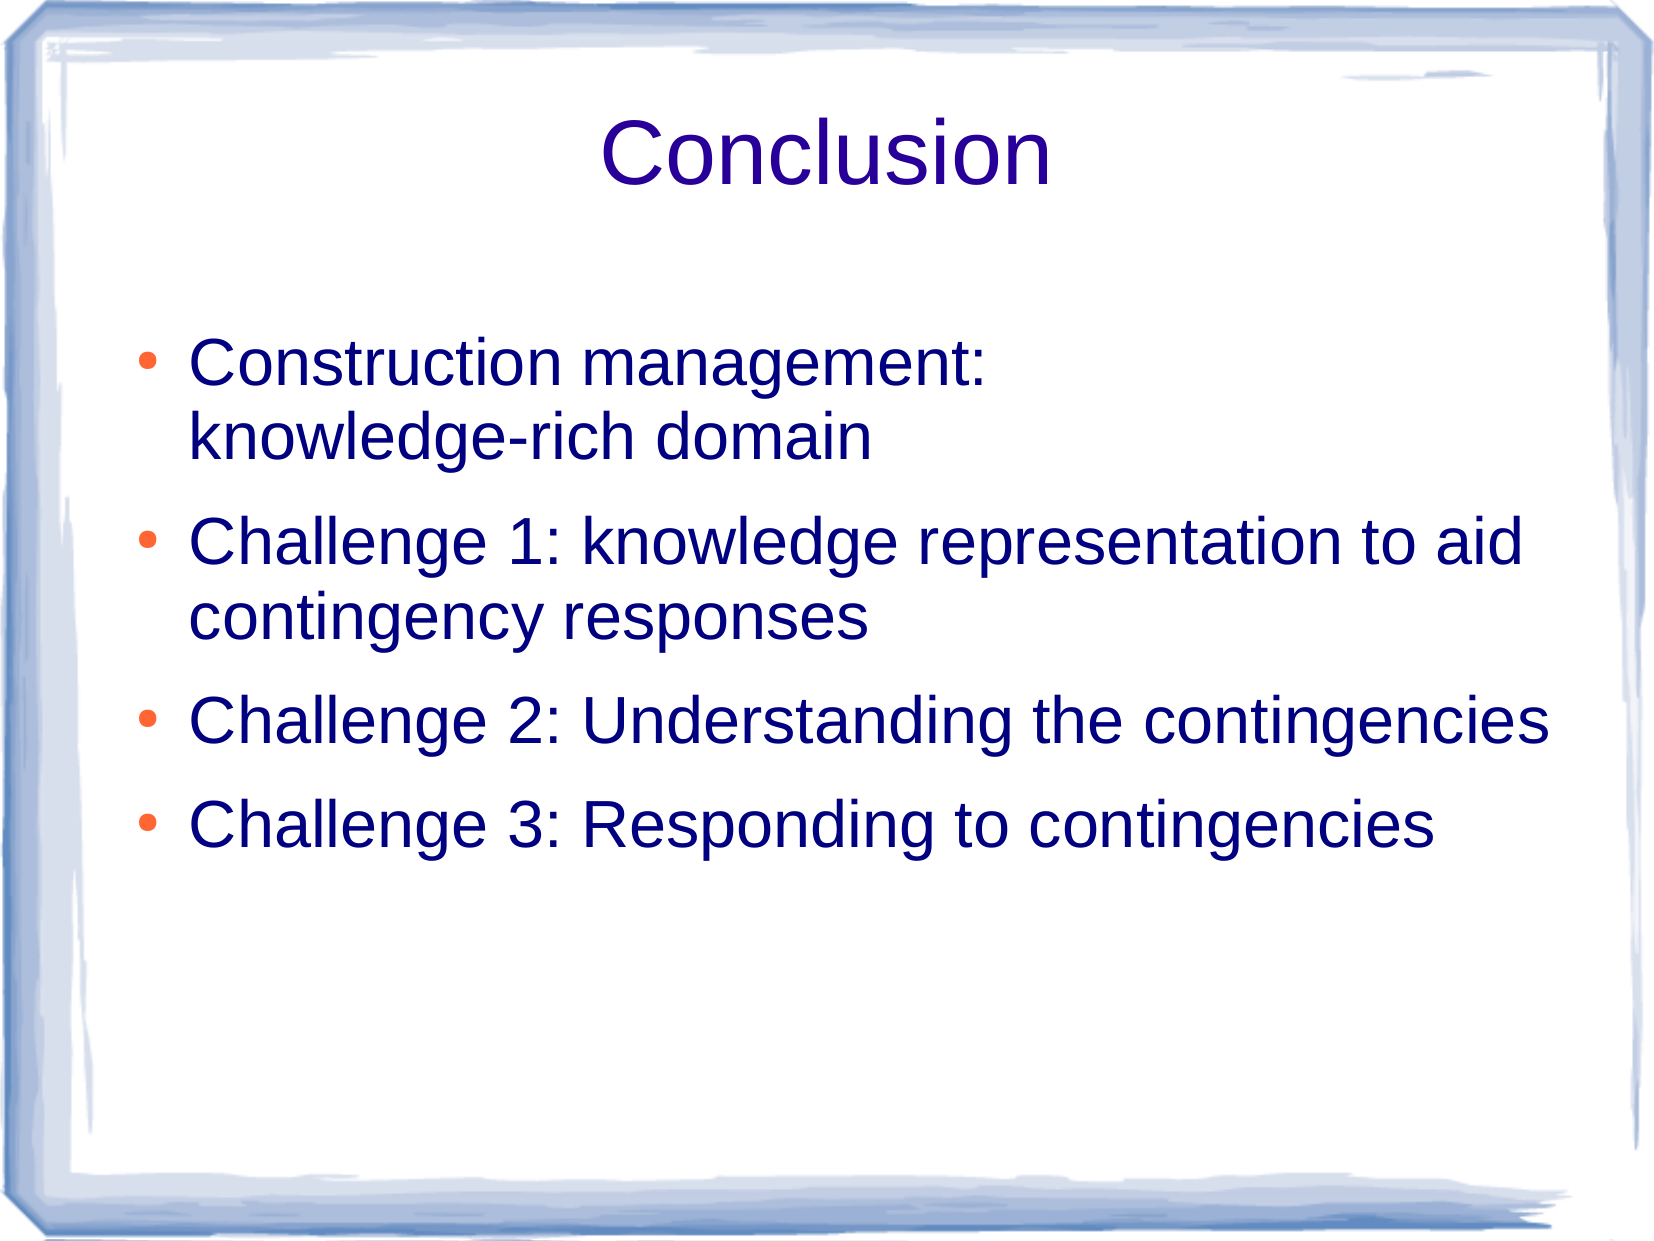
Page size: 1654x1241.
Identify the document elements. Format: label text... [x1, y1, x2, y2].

list Construction management: knowledge-rich domain Challenge 1: knowledge representation to aid contingency responses Challenge 2: Understanding the contingencies Challenge 3: Responding to contingencies [118, 324, 1571, 990]
title Conclusion [82, 56, 1571, 250]
picture [0, 0, 1654, 1241]
